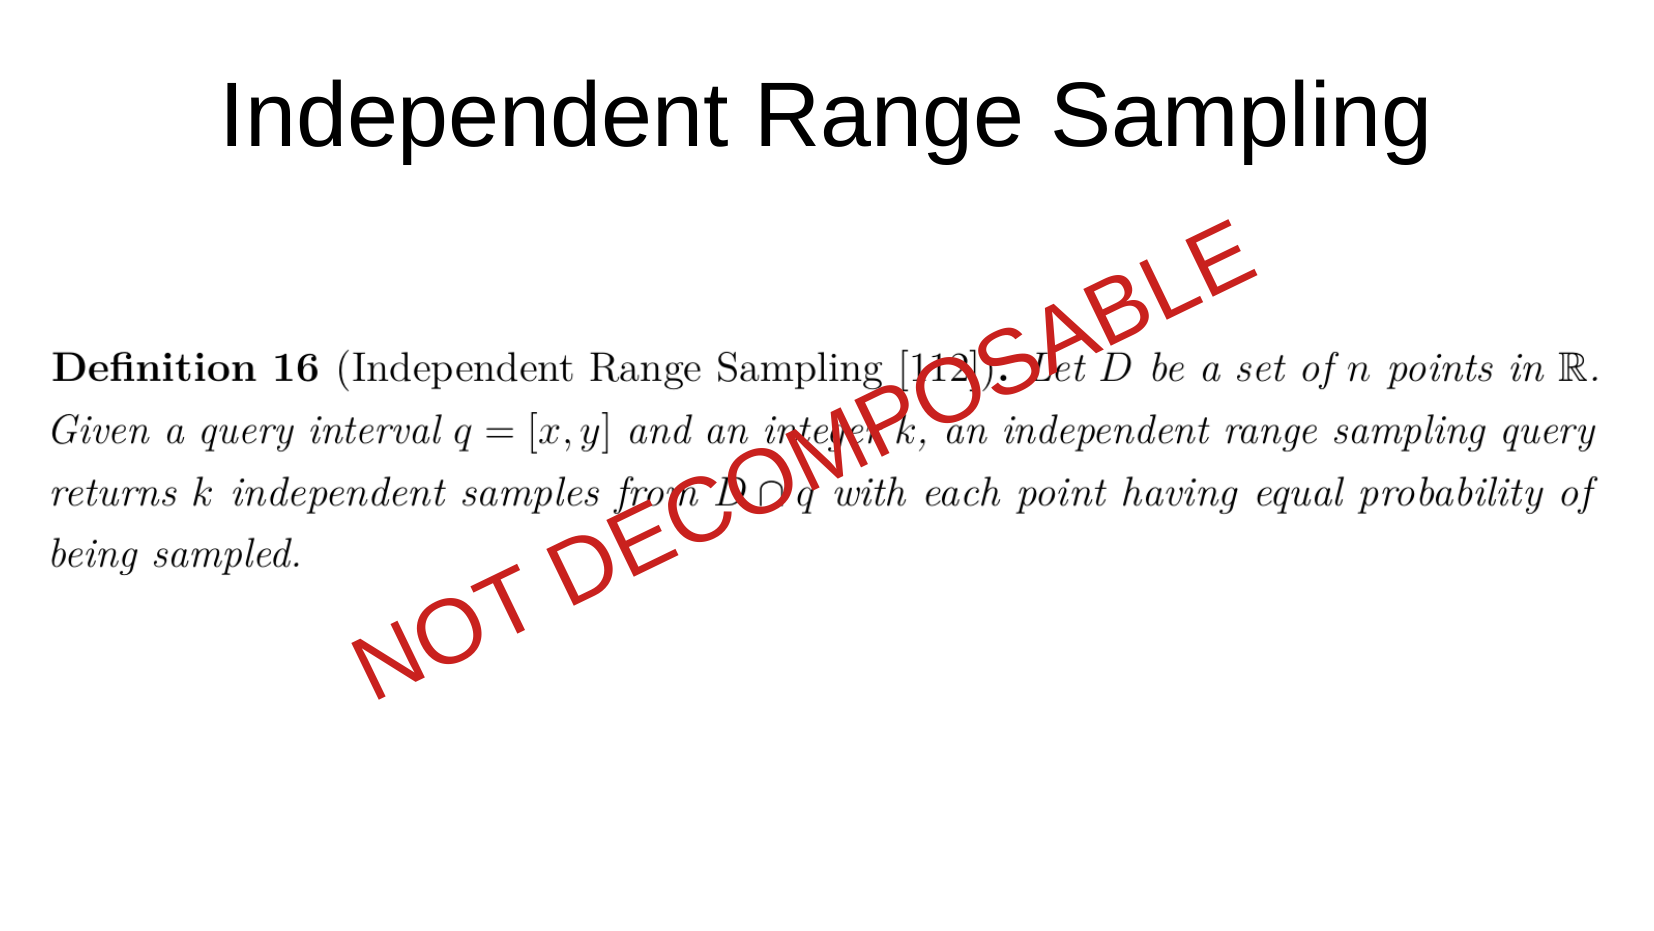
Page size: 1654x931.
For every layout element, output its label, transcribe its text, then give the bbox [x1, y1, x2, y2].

picture [39, 329, 935, 601]
text_box NOT DECOMPOSABLE [319, 185, 1286, 735]
title Independent Range Sampling [82, 37, 1571, 193]
picture [649, 329, 1615, 601]
